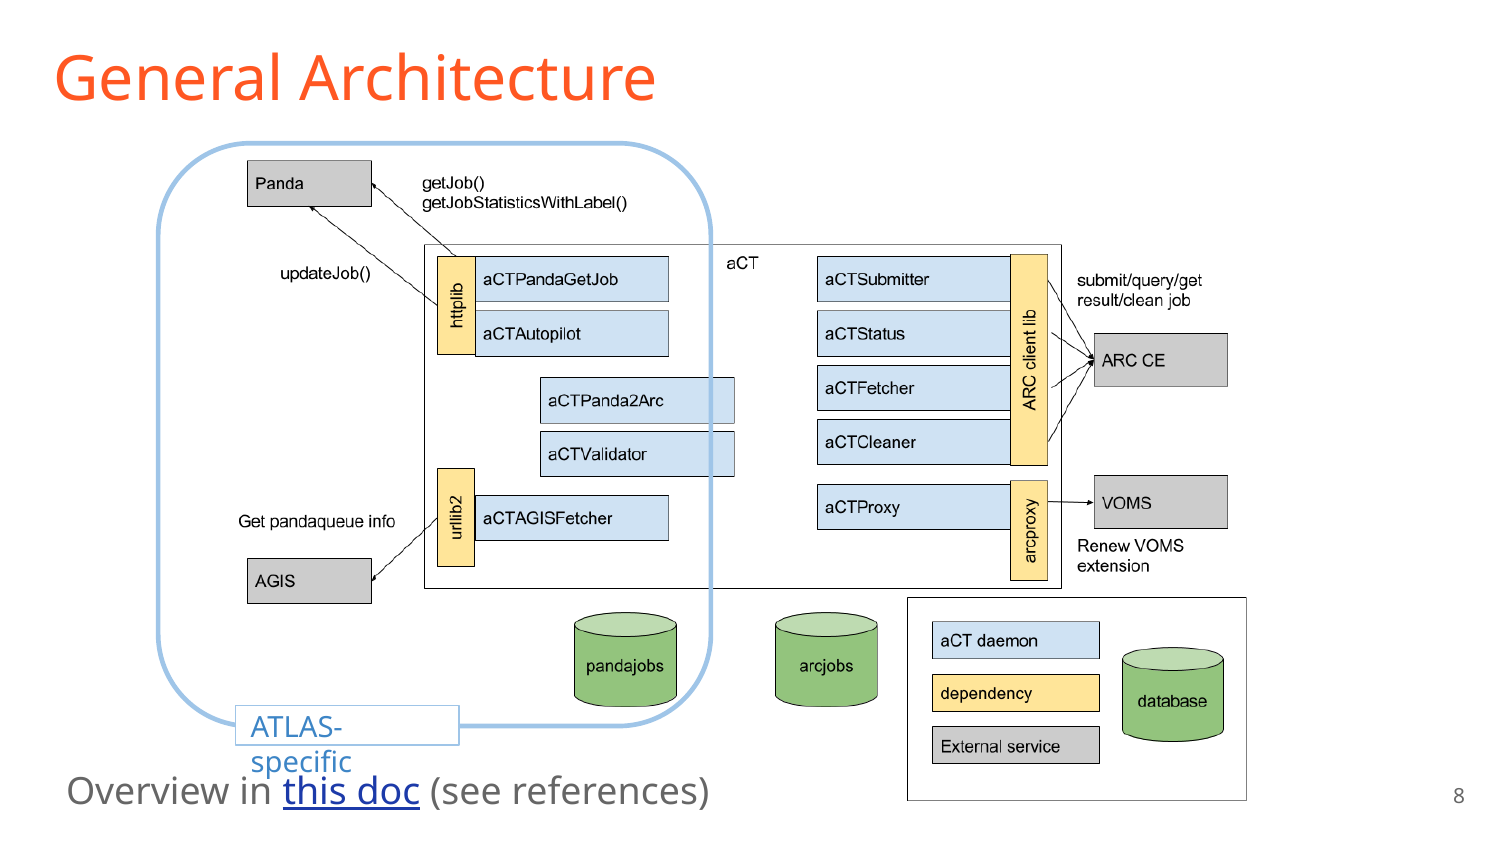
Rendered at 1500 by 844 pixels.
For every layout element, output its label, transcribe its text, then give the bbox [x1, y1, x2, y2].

text_box ATLAS-specific [235, 705, 459, 746]
picture [214, 85, 1256, 189]
slide_number <number> [1389, 764, 1480, 830]
list Overview in this doc (see references) [51, 189, 1449, 750]
list Overview in this doc (see references) [161, 189, 708, 723]
picture [214, 146, 695, 189]
picture [214, 750, 1256, 844]
title General Architecture [38, 23, 1437, 117]
